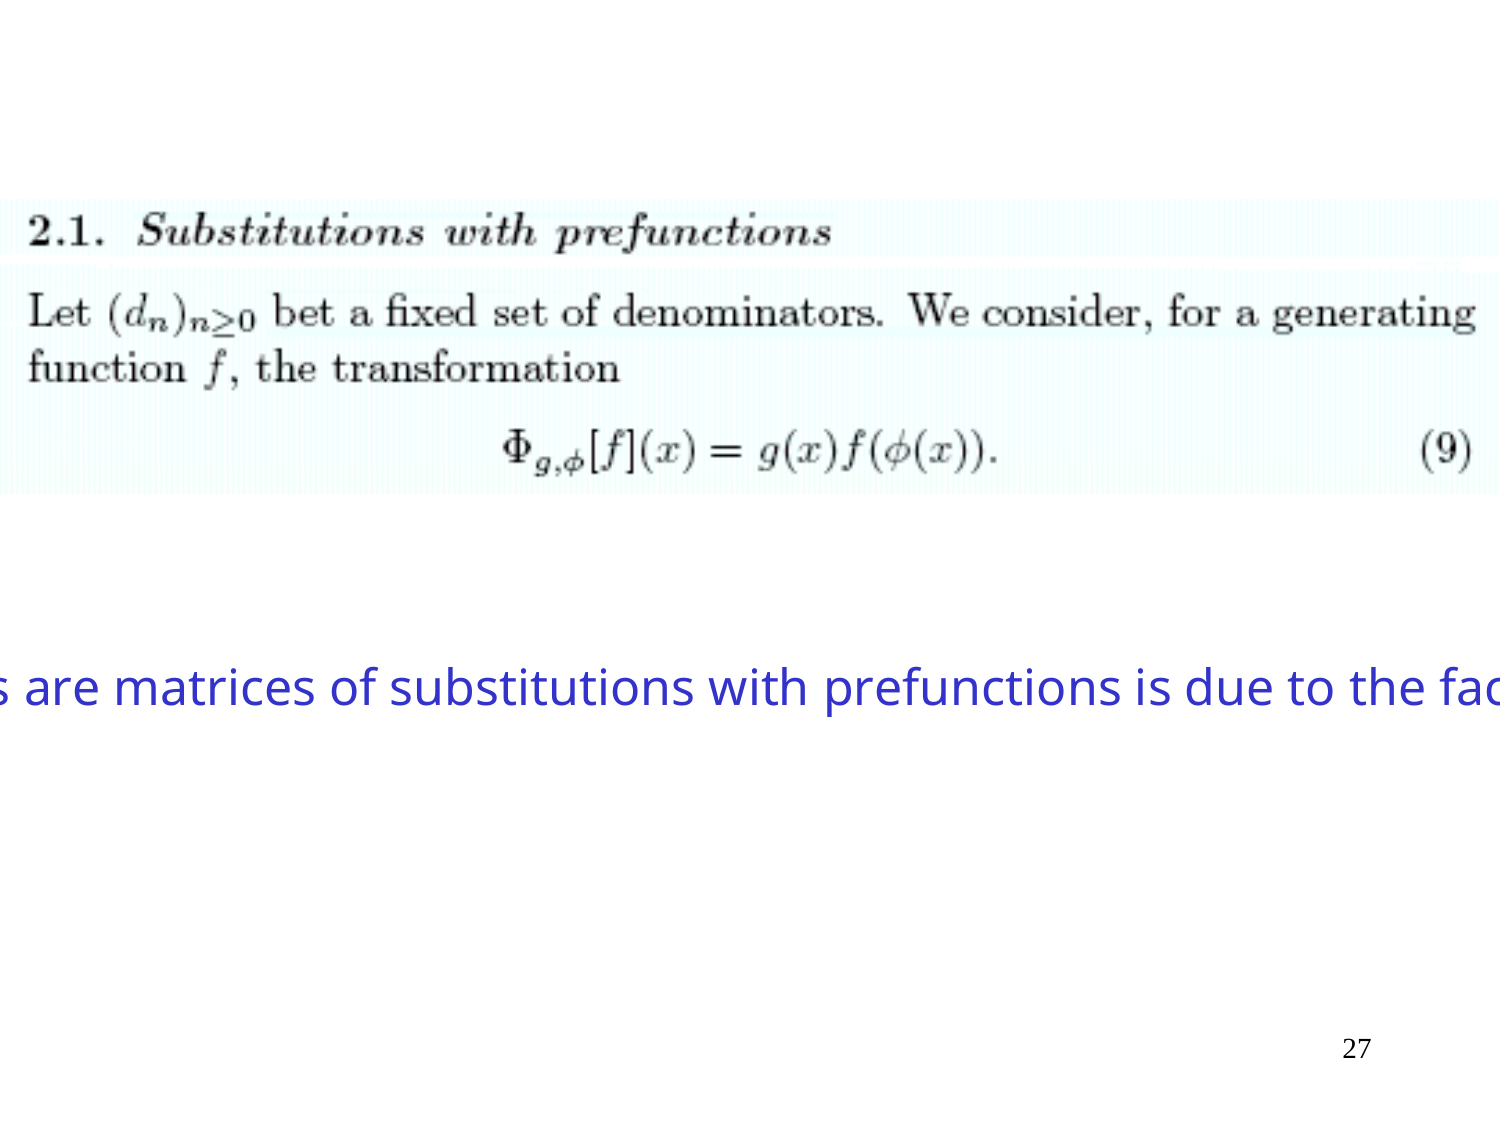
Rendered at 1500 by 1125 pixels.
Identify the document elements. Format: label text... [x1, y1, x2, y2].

picture [0, 199, 1500, 494]
text_box Where φ(x)=λx+higher terms and g(x)=1+higher terms. The fact that, in the case of a single “a”, the matrices of generalized Stirling numbers are matrices of substitutions with prefunctions is due to the fact that the one-parameter groups associated with the operators of type =q(x)d/dx+v(x) are conjugate to vector fields on the line. [0, 587, 1500, 843]
